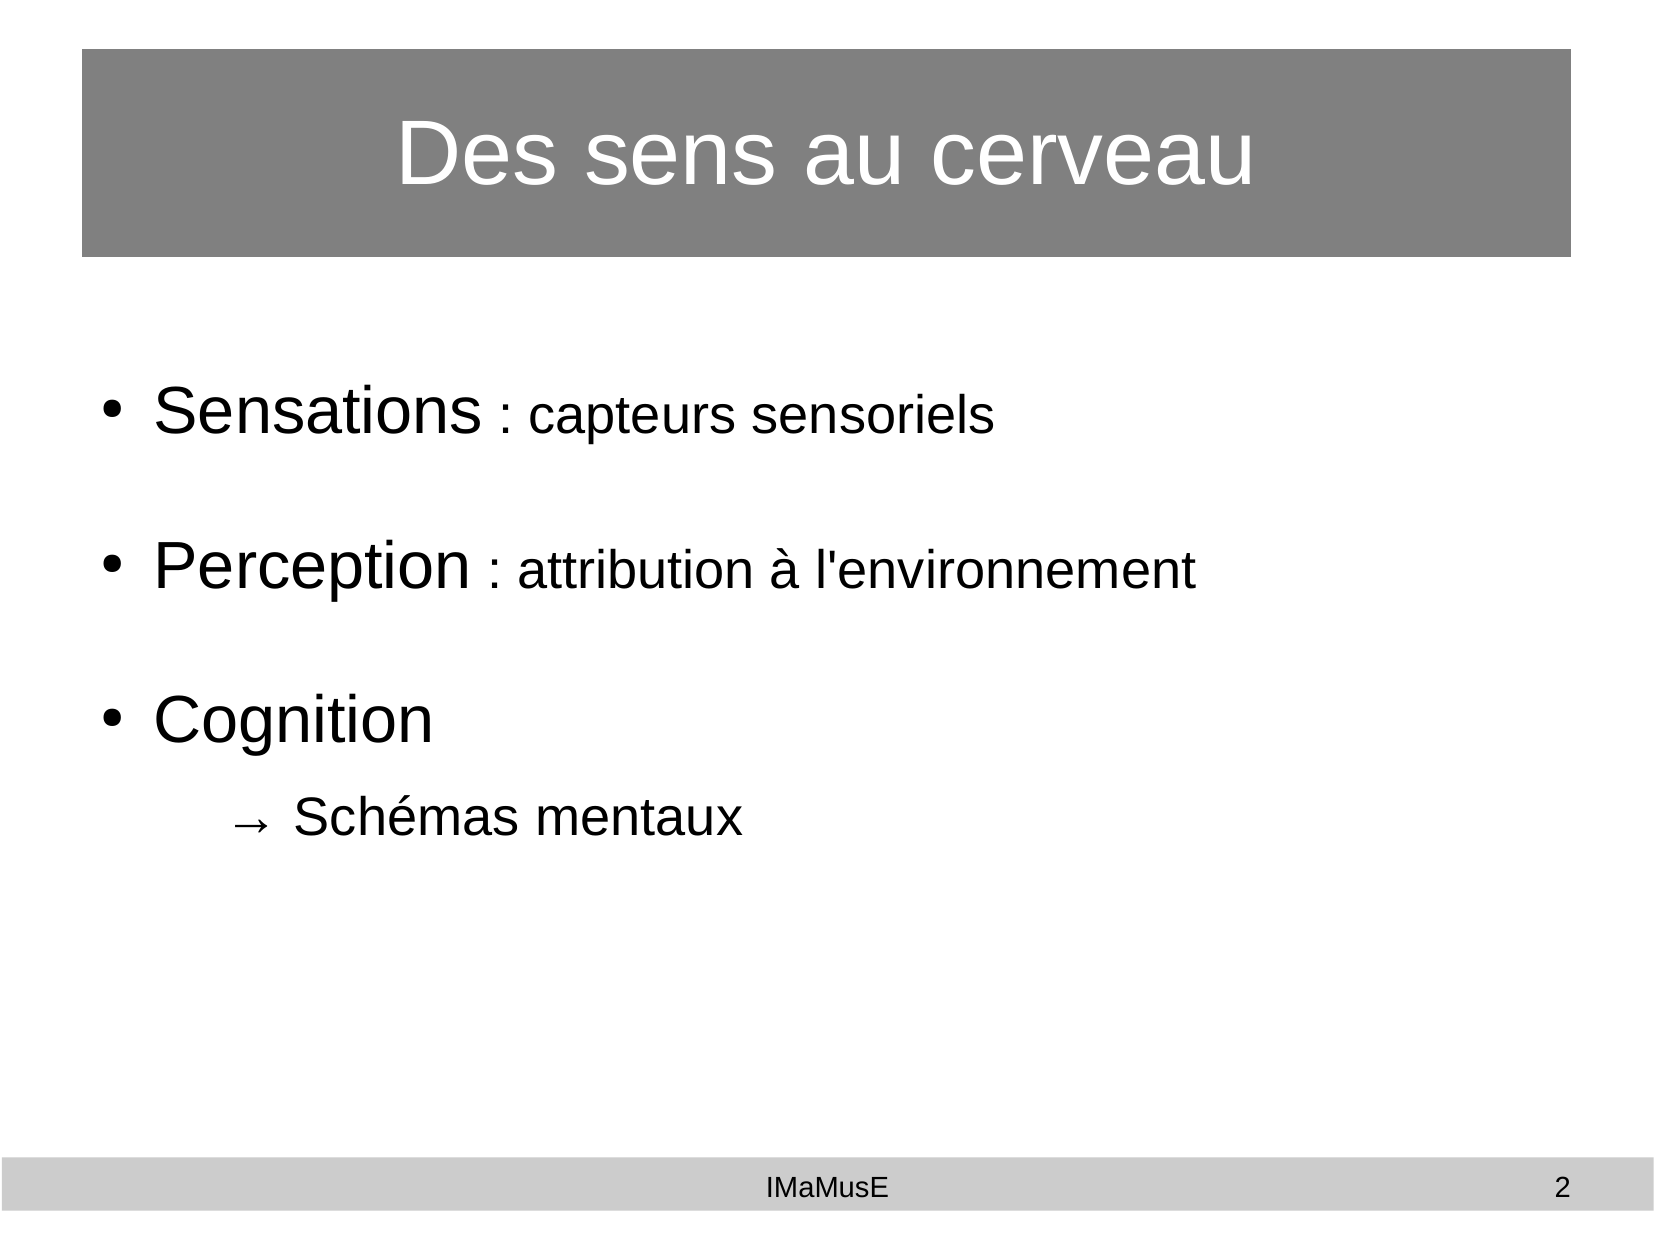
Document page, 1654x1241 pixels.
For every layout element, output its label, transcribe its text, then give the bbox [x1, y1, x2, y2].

title Des sens au cerveau [82, 49, 1571, 257]
list Sensations : capteurs sensoriels Perception : attribution à l'environnement Cognition → Schémas mentaux [82, 372, 1538, 945]
